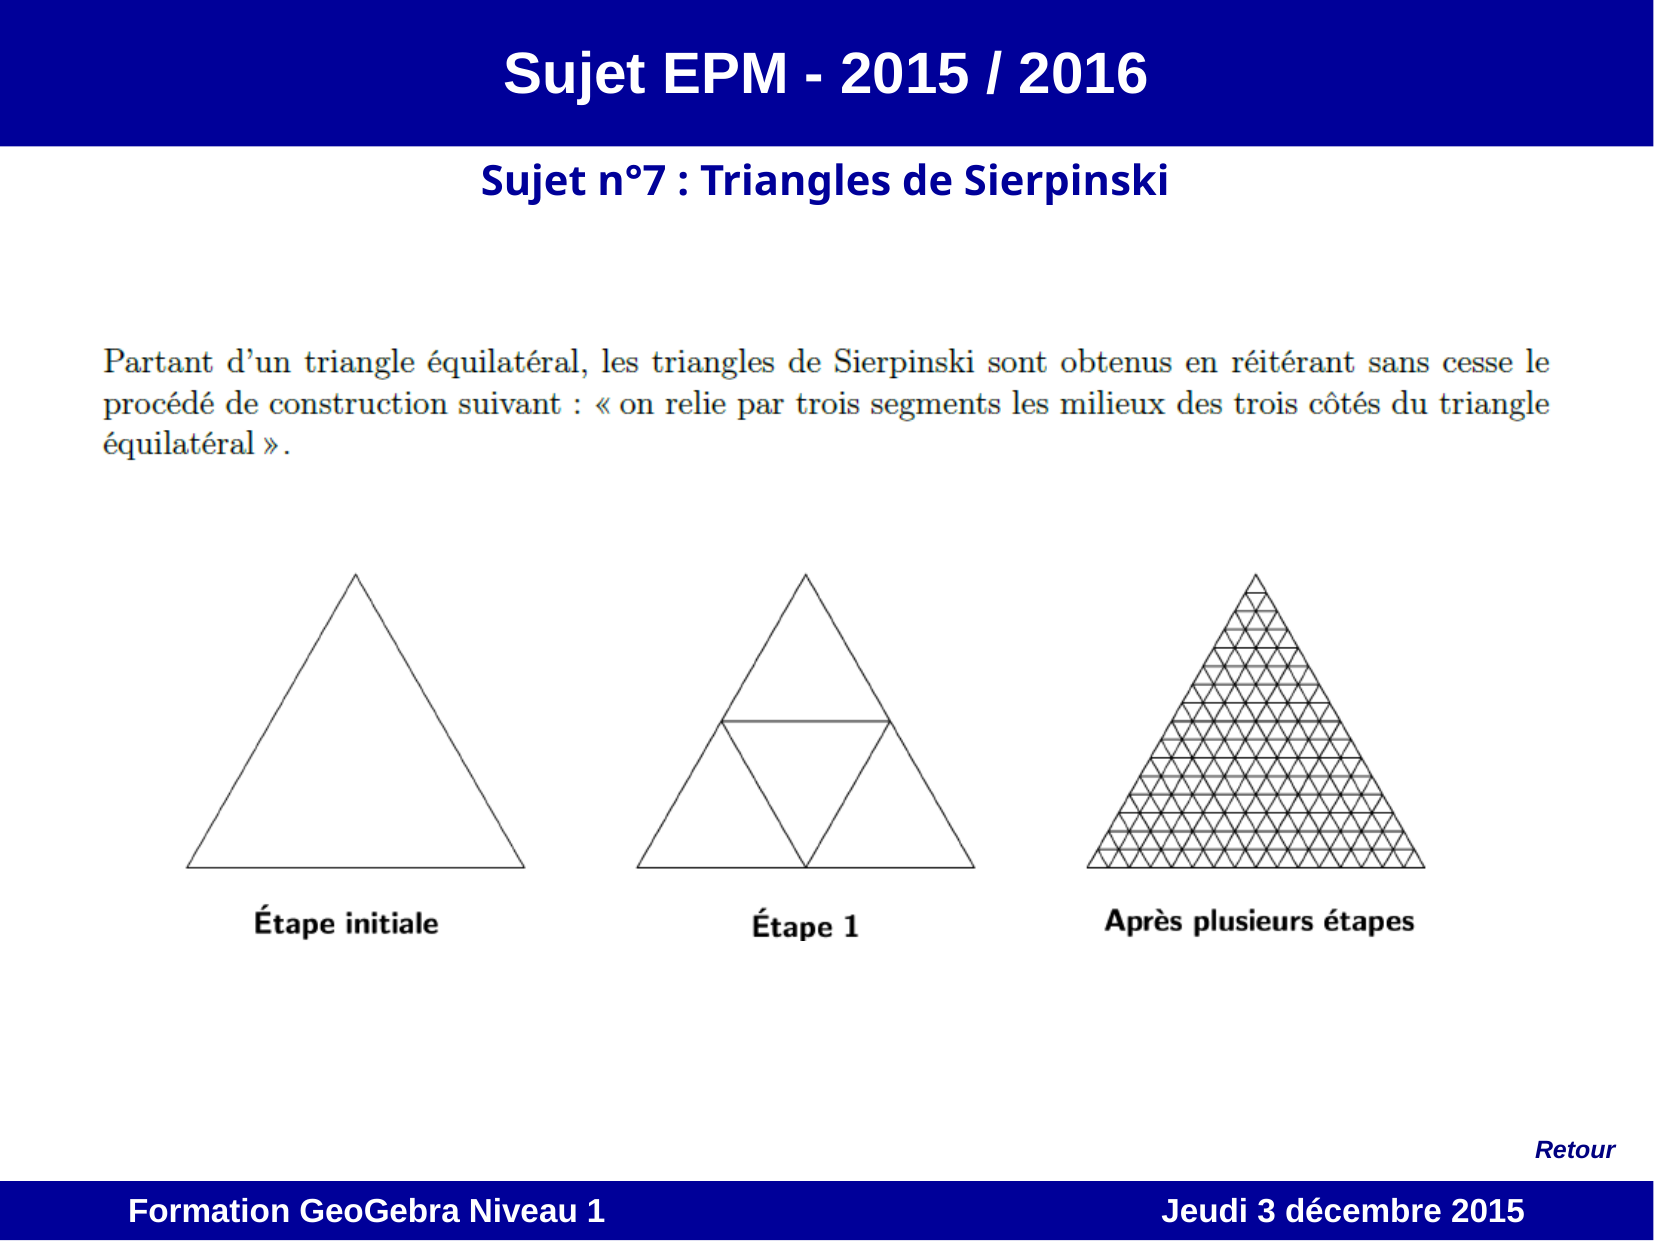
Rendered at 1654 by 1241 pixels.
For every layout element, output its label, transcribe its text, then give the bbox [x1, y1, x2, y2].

picture [95, 299, 1567, 941]
text_box Retour [1520, 1128, 1637, 1172]
subtitle Sujet n°7 : Triangles de Sierpinski [28, 146, 1623, 1181]
title Sujet EPM - 2015 / 2016 [0, 0, 1654, 147]
text_box Formation GeoGebra Niveau 1 Jeudi 3 décembre 2015 [0, 1181, 1654, 1241]
